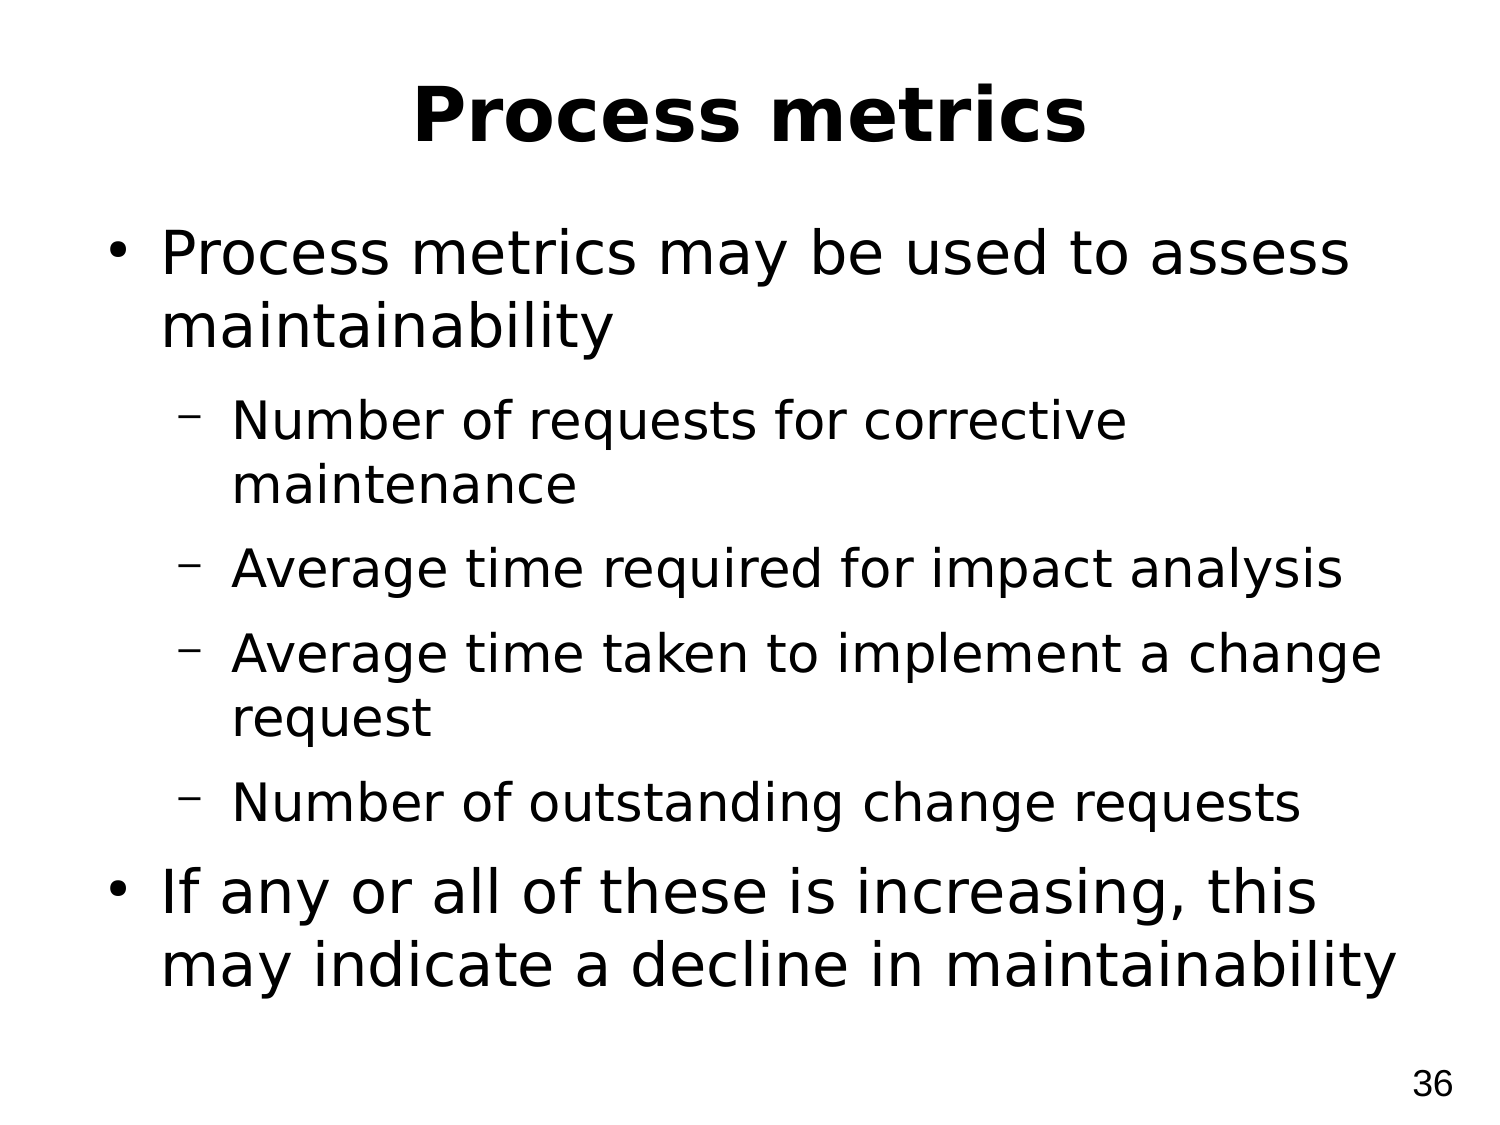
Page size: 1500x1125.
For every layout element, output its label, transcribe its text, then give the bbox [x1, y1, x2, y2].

list Process metrics may be used to assess maintainability Number of requests for corrective maintenance Average time required for impact analysis Average time taken to implement a change request Number of outstanding change requests If any or all of these is increasing, this may indicate a decline in maintainability [75, 206, 1425, 1093]
title Process metrics [75, 44, 1425, 177]
